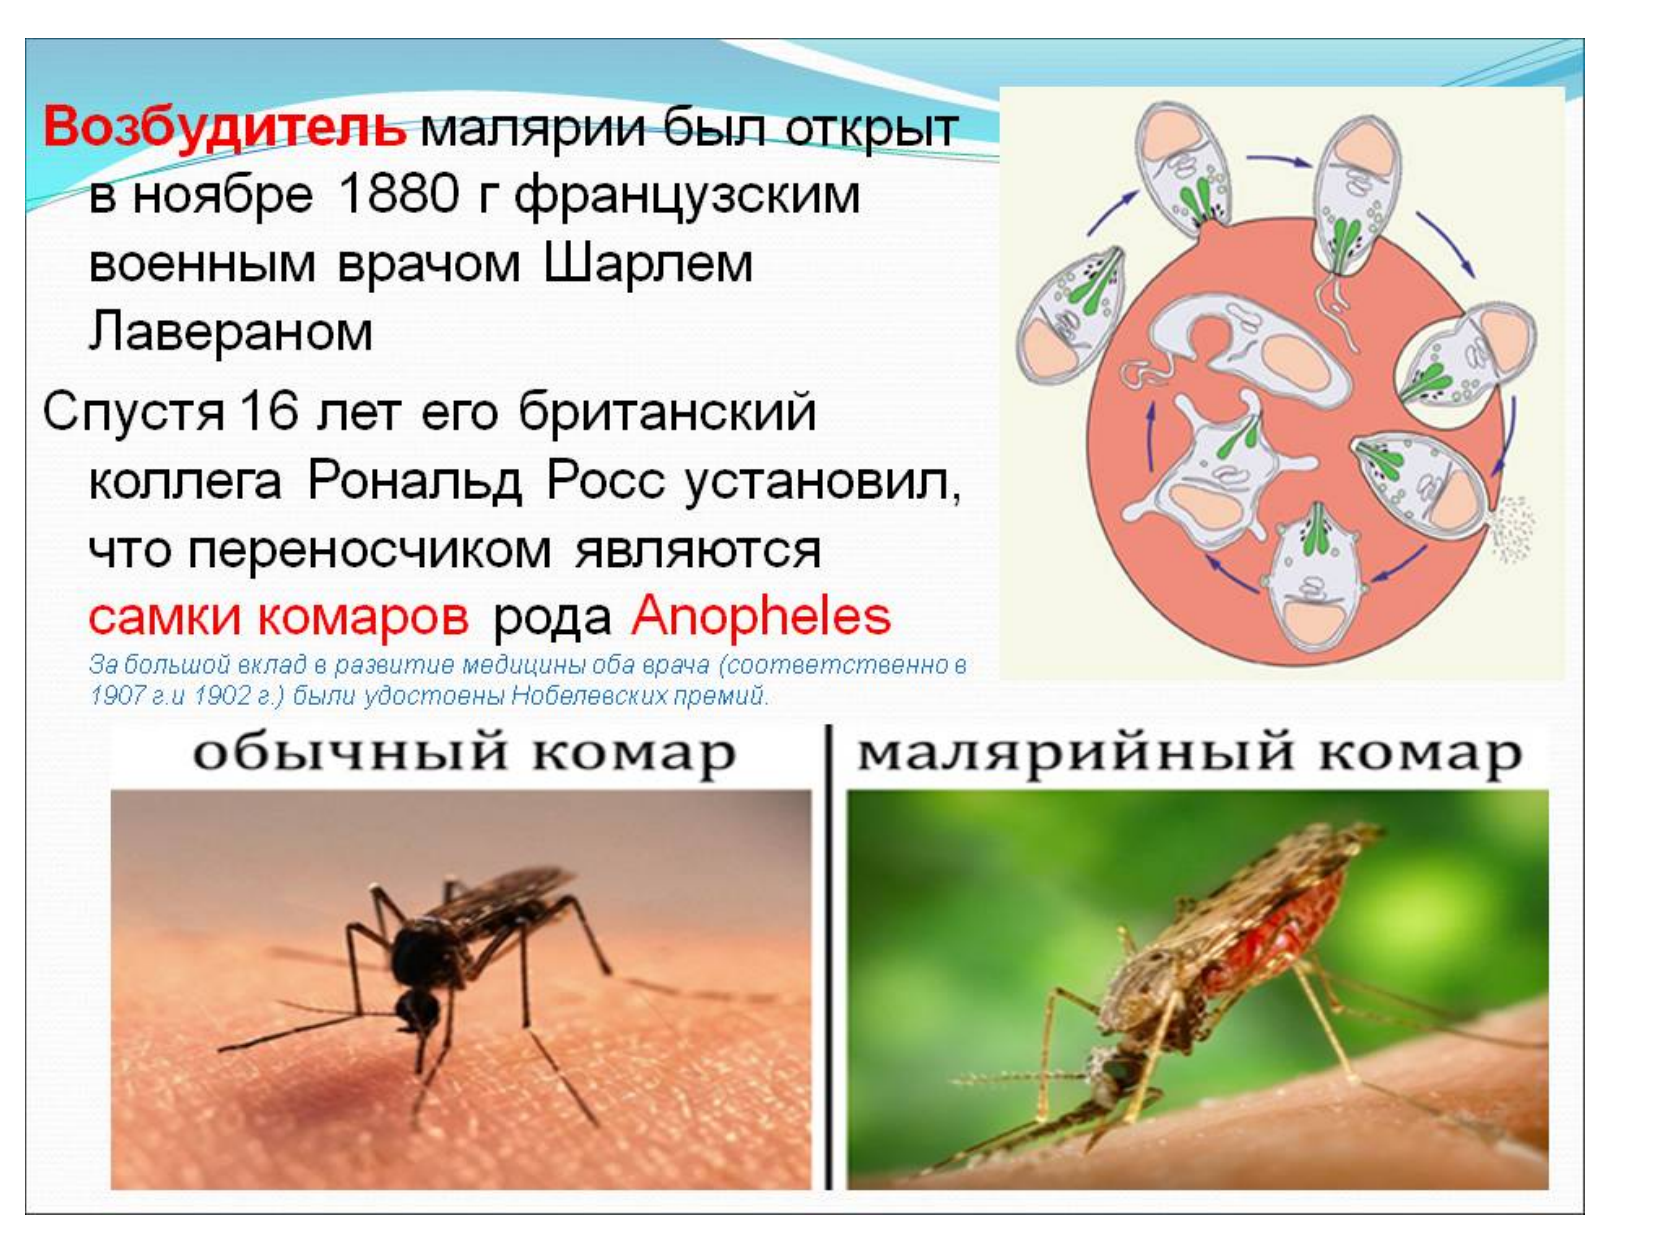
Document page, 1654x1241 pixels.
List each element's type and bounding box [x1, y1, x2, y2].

picture [25, 38, 1585, 1215]
